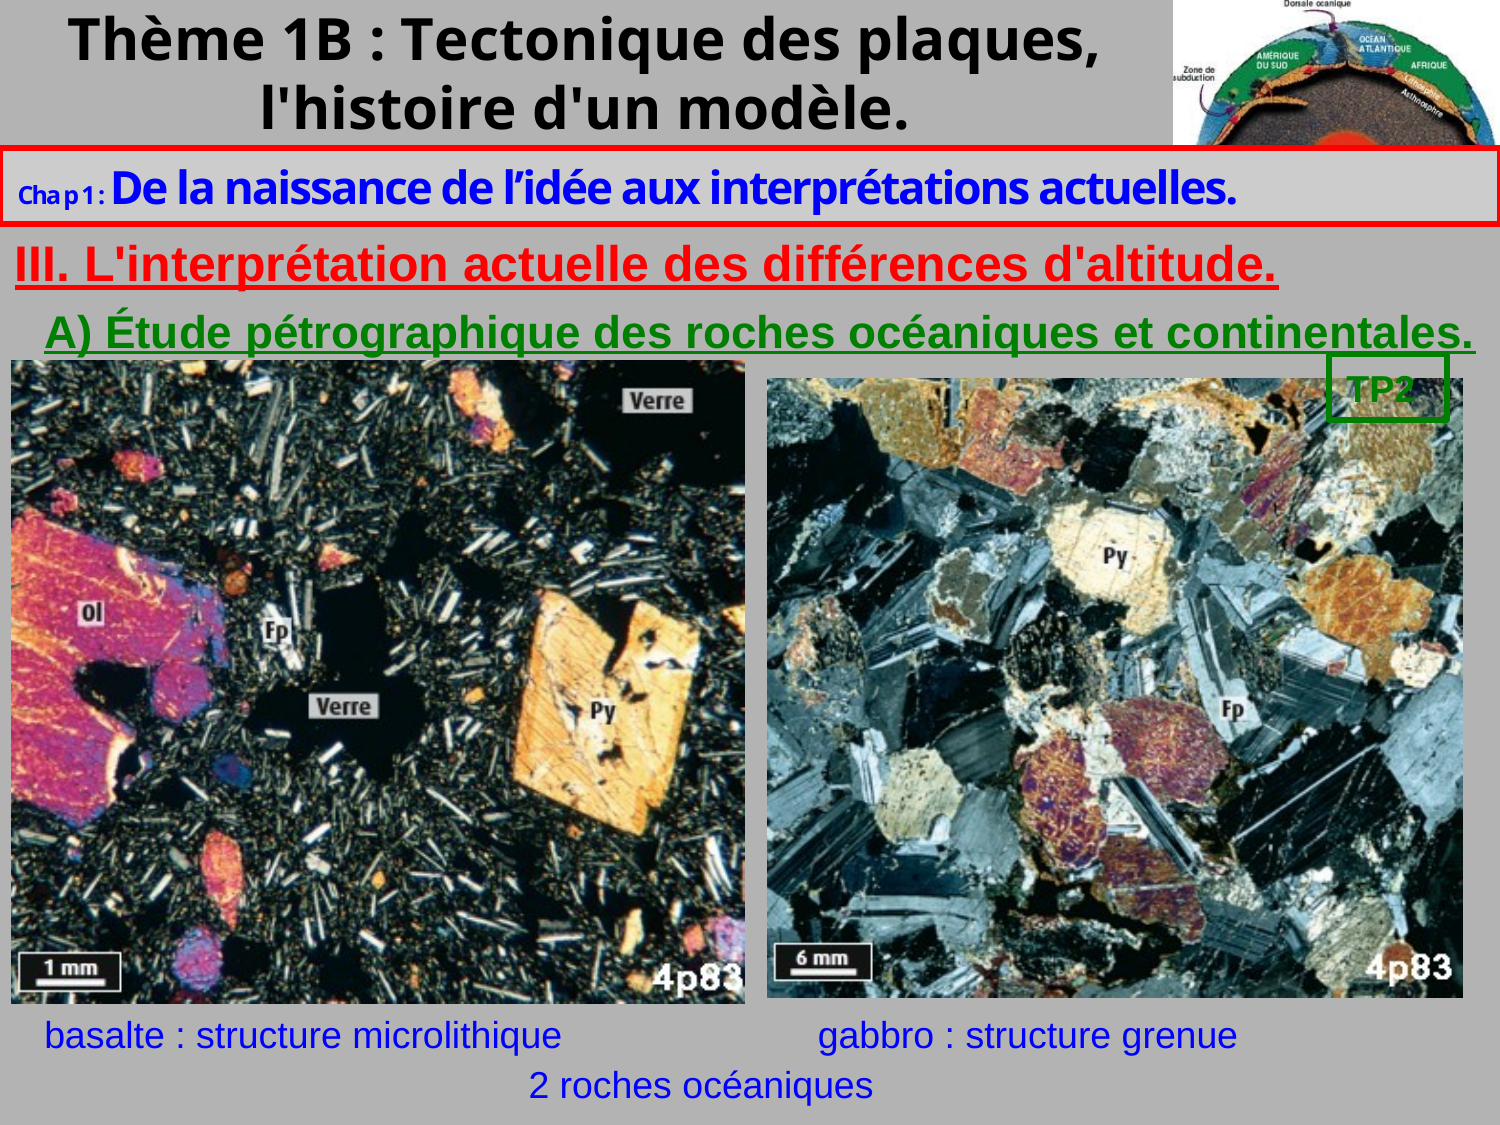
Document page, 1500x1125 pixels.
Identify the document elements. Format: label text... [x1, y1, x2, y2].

text_box III. L'interprétation actuelle des différences d'altitude. [0, 224, 1418, 300]
text_box TP2 [1328, 354, 1447, 421]
picture [1173, 0, 1500, 147]
text_box A) Étude pétrographique des roches océaniques et continentales. [29, 295, 1500, 366]
picture [767, 378, 1463, 999]
text_box basalte : structure microlithique [29, 1004, 709, 1064]
text_box Cha p 1 : De la naissance de l’idée aux interprétations actuelles. [0, 147, 1500, 224]
text_box Thème 1B : Tectonique des plaques, l'histoire d'un modèle. [0, 0, 1173, 147]
text_box gabbro : structure grenue [803, 1003, 1483, 1064]
text_box 2 roches océaniques [513, 1053, 1193, 1114]
picture [11, 360, 745, 1004]
